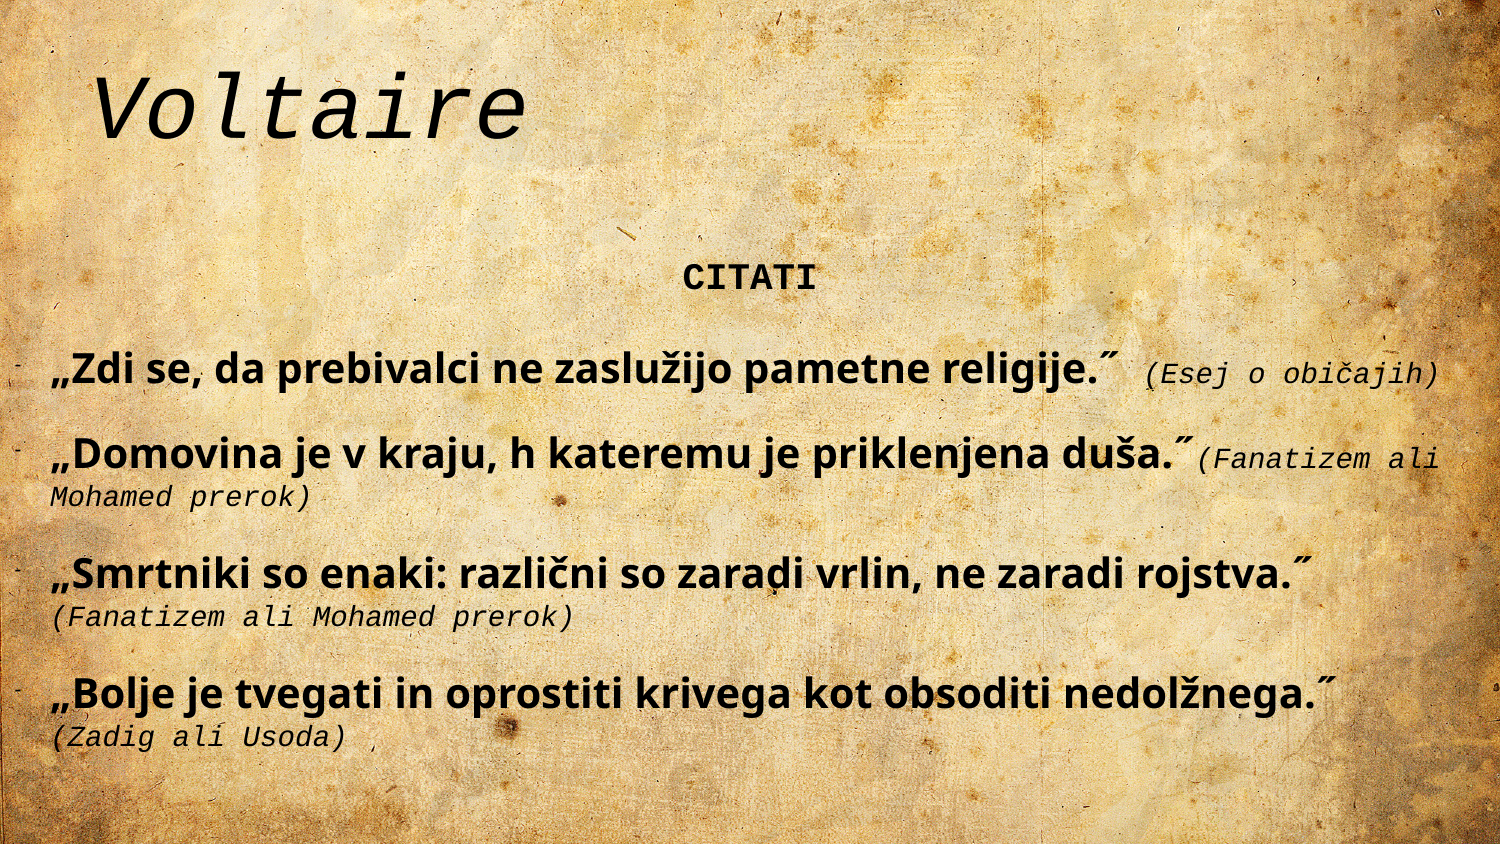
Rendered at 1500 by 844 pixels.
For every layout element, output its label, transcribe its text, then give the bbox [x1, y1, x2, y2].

text_box CITATI „Zdi se, da prebivalci ne zaslužijo pametne religije.˝ (Esej o običajih) „Domovina je v kraju, h kateremu je priklenjena duša.˝(Fanatizem ali Mohamed prerok) „Smrtniki so enaki: različni so zaradi vrlin, ne zaradi rojstva.˝ (Fanatizem ali Mohamed prerok) „Bolje je tvegati in oprostiti krivega kot obsoditi nedolžnega.˝ (Zadig ali Usoda) [0, 244, 1500, 844]
picture [0, 0, 1500, 244]
